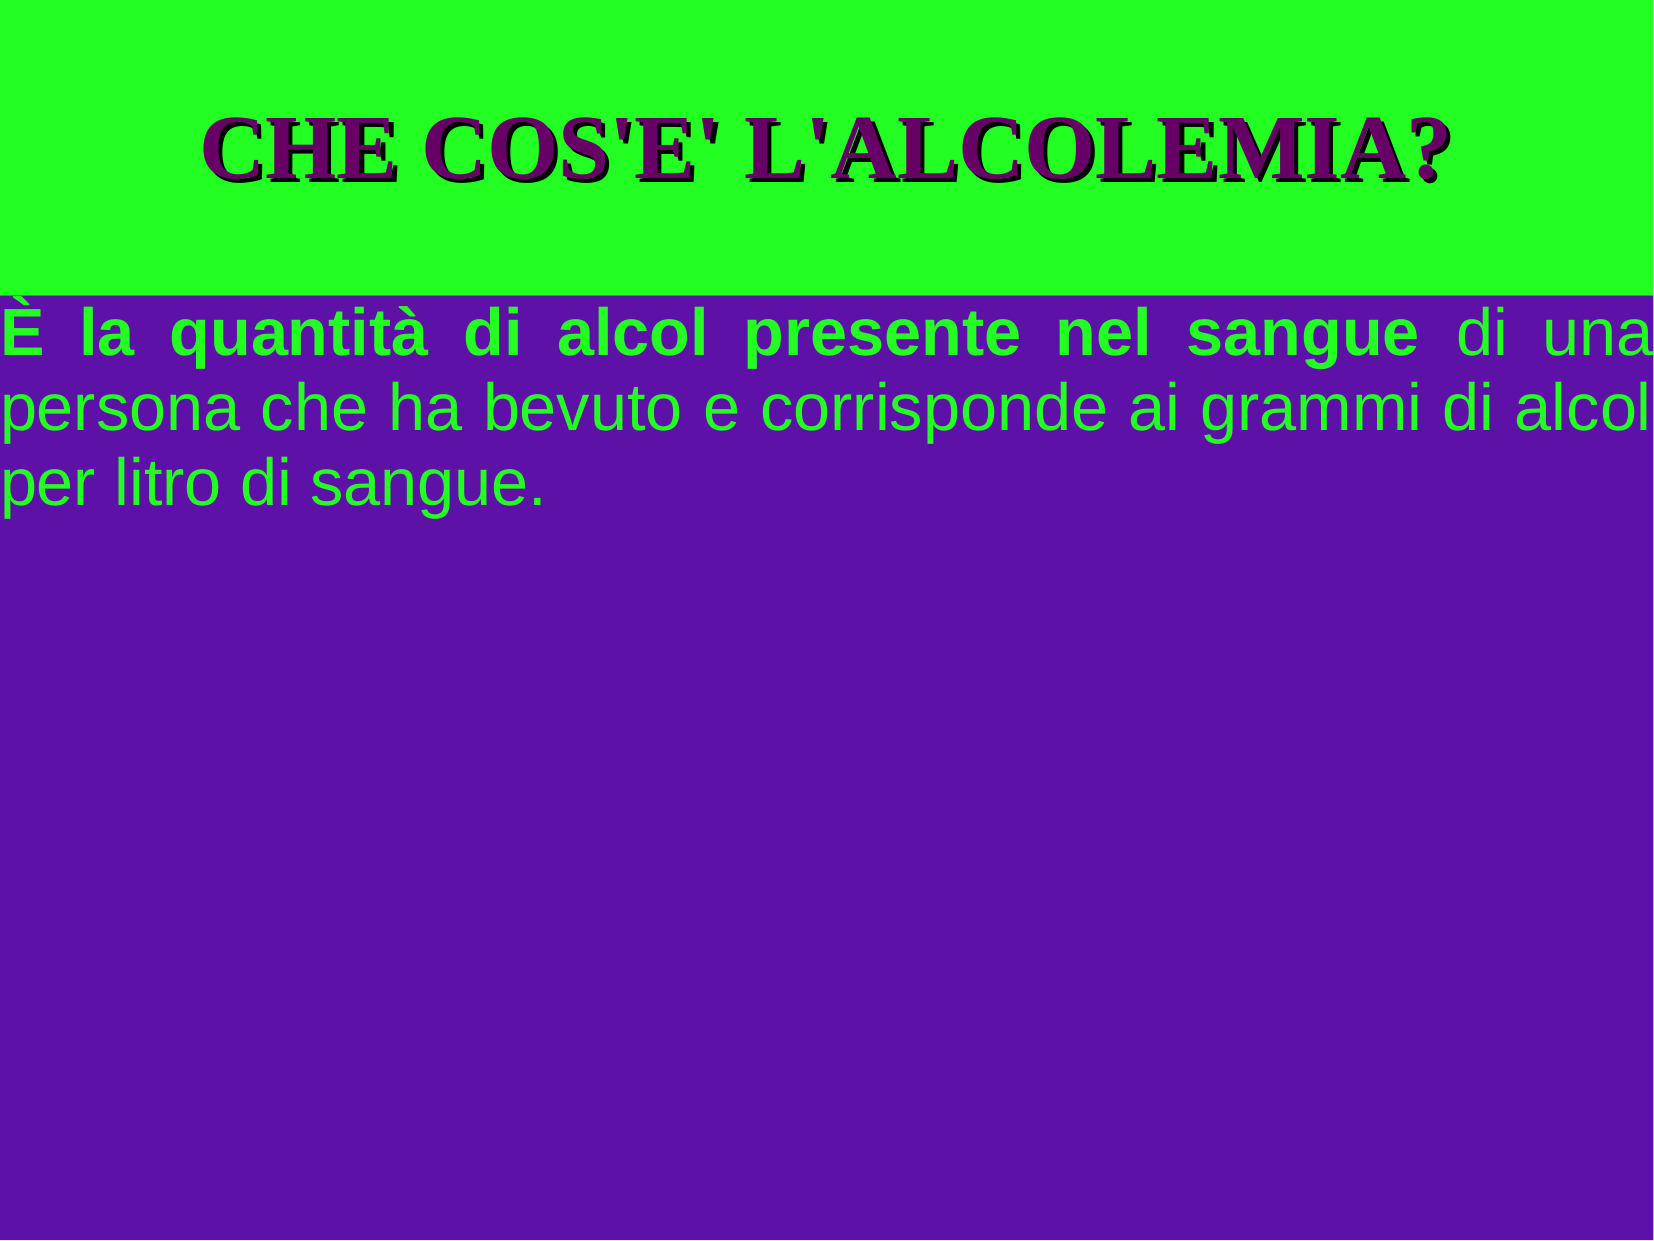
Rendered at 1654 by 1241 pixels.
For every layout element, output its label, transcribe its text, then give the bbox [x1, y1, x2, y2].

title CHE COS'E' L'ALCOLEMIA? [0, 0, 1654, 295]
list È la quantità di alcol presente nel sangue di una persona che ha bevuto e corrisponde ai grammi di alcol per litro di sangue. [0, 295, 1654, 1241]
